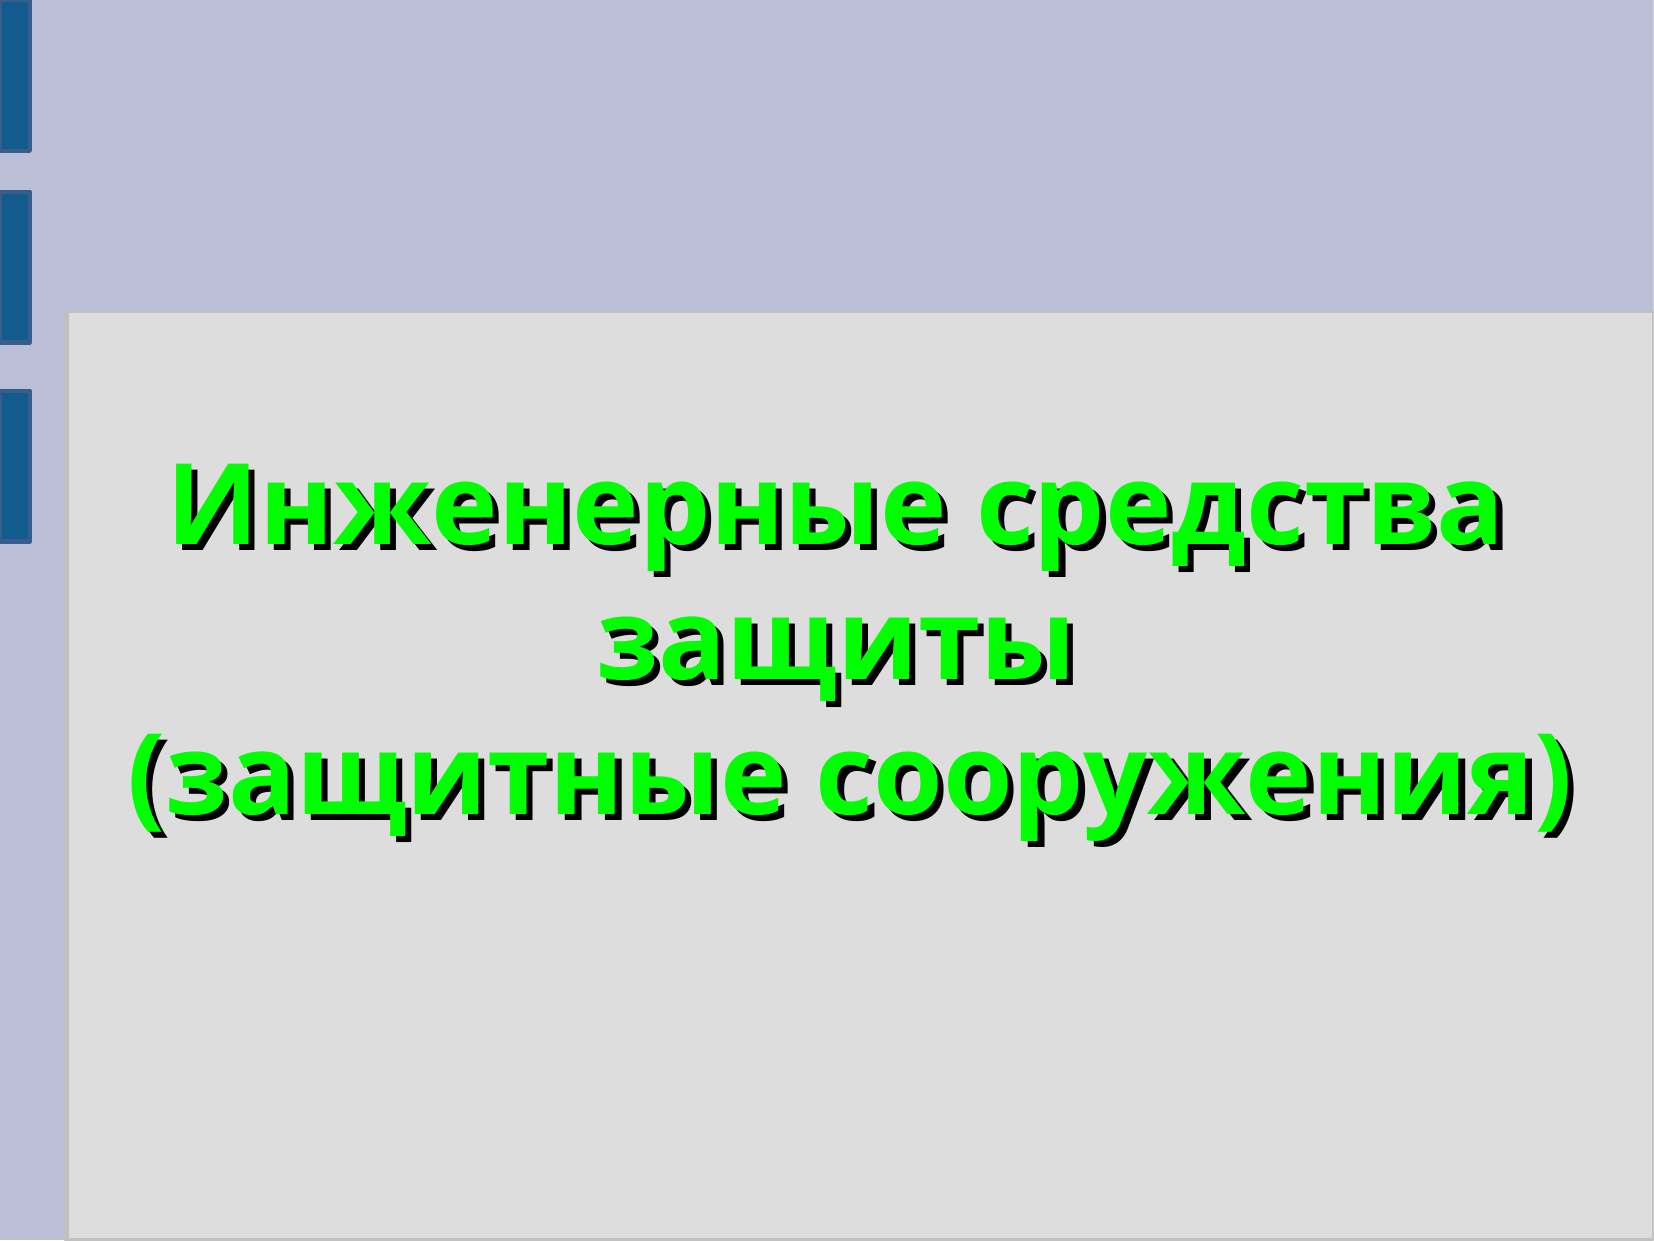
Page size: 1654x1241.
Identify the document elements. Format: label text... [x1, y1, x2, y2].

subtitle Инженерные средства защиты (защитные сооружения) [18, 103, 1654, 1165]
